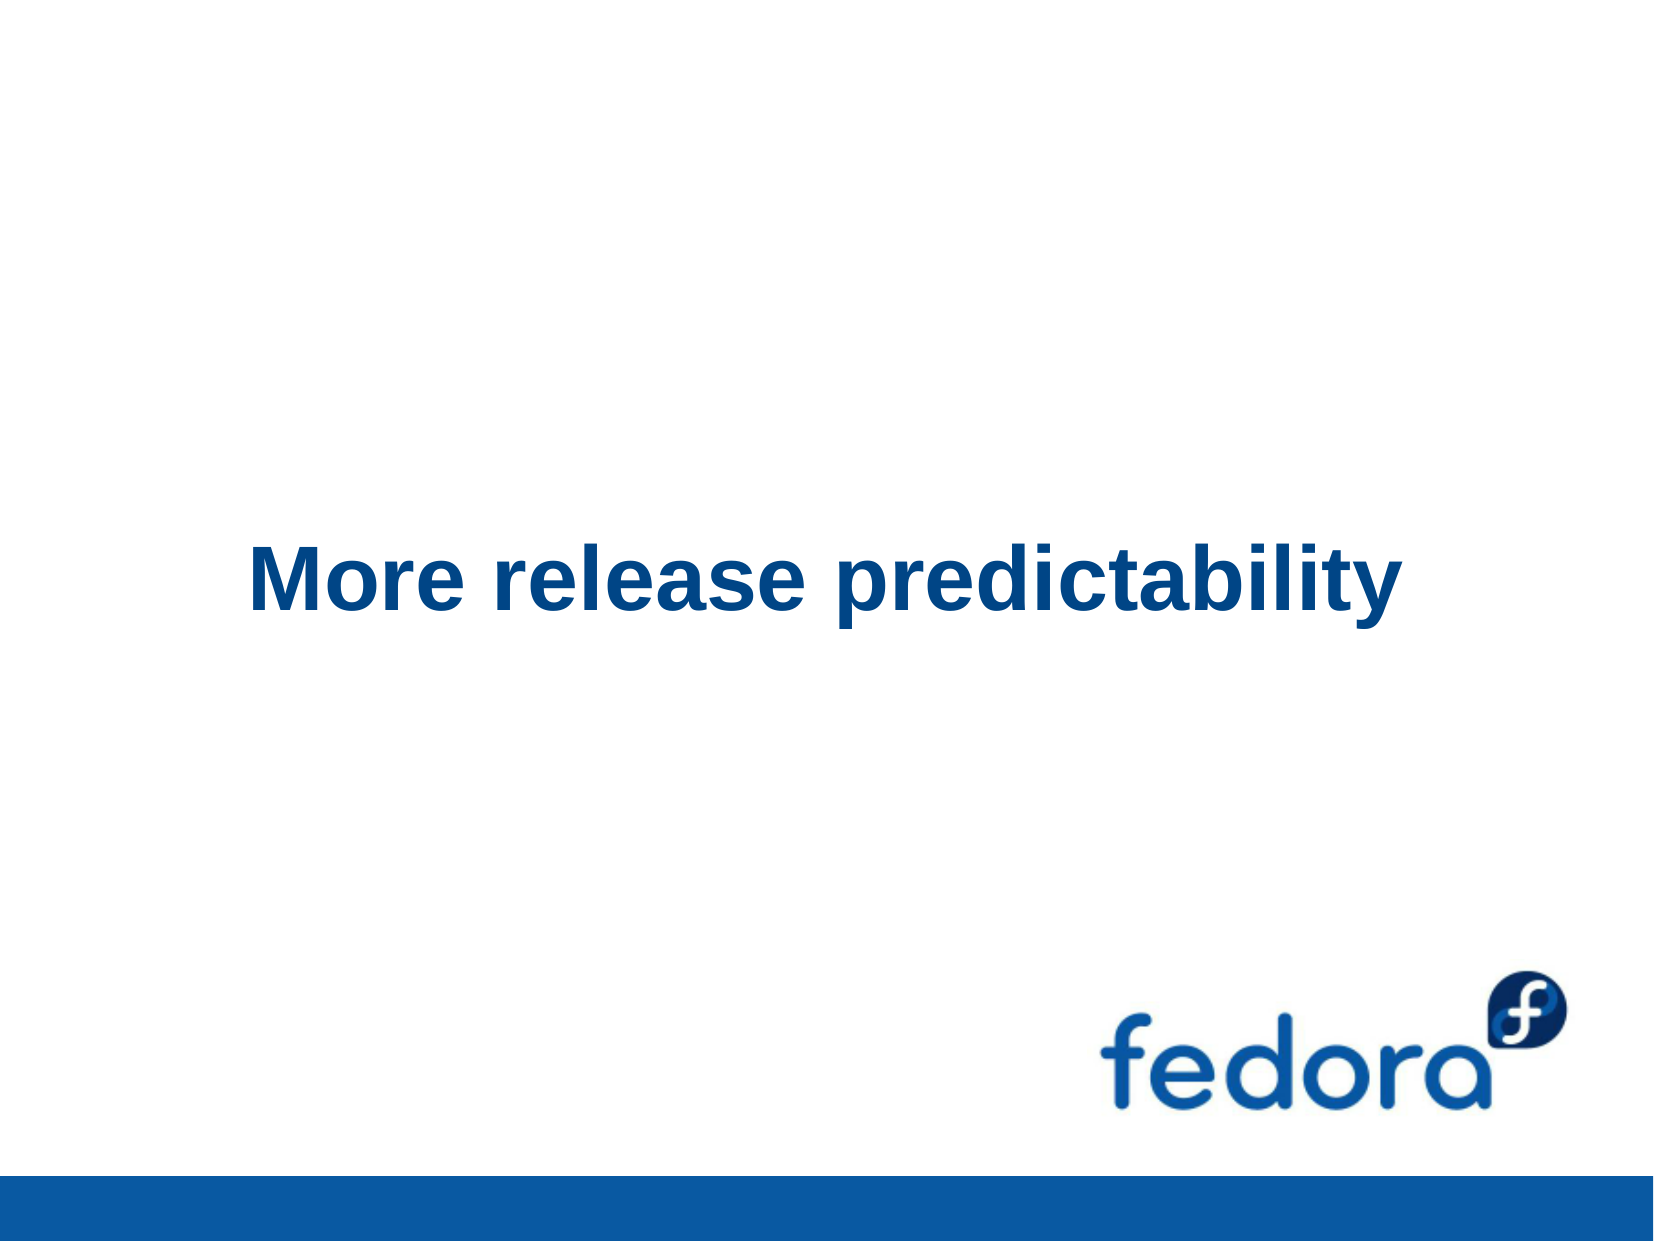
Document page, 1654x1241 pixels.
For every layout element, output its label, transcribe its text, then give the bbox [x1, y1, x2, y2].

picture [0, 1176, 1654, 1241]
picture [1087, 959, 1576, 1125]
subtitle More release predictability [82, 56, 1571, 1102]
